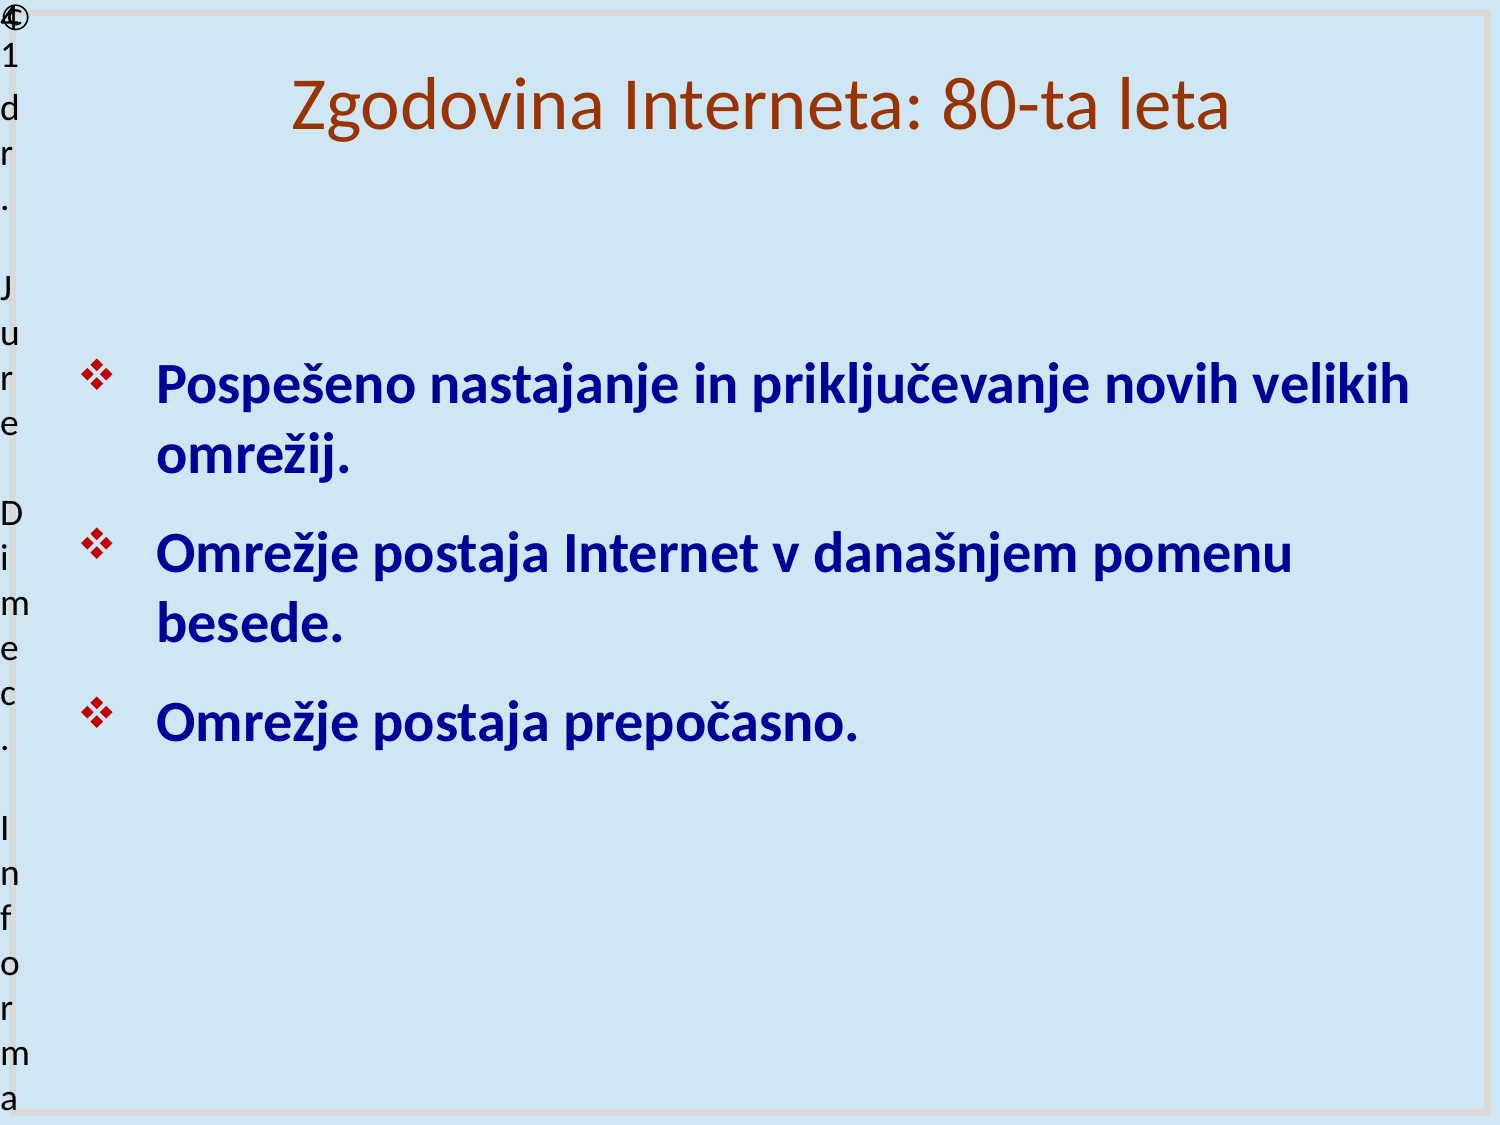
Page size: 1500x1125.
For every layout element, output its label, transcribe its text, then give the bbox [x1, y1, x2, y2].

text_box Pospešeno nastajanje in priključevanje novih velikih omrežij. Omrežje postaja Internet v današnjem pomenu besede. Omrežje postaja prepočasno. [62, 337, 1450, 831]
title Zgodovina Interneta: 80-ta leta [41, 37, 1483, 163]
